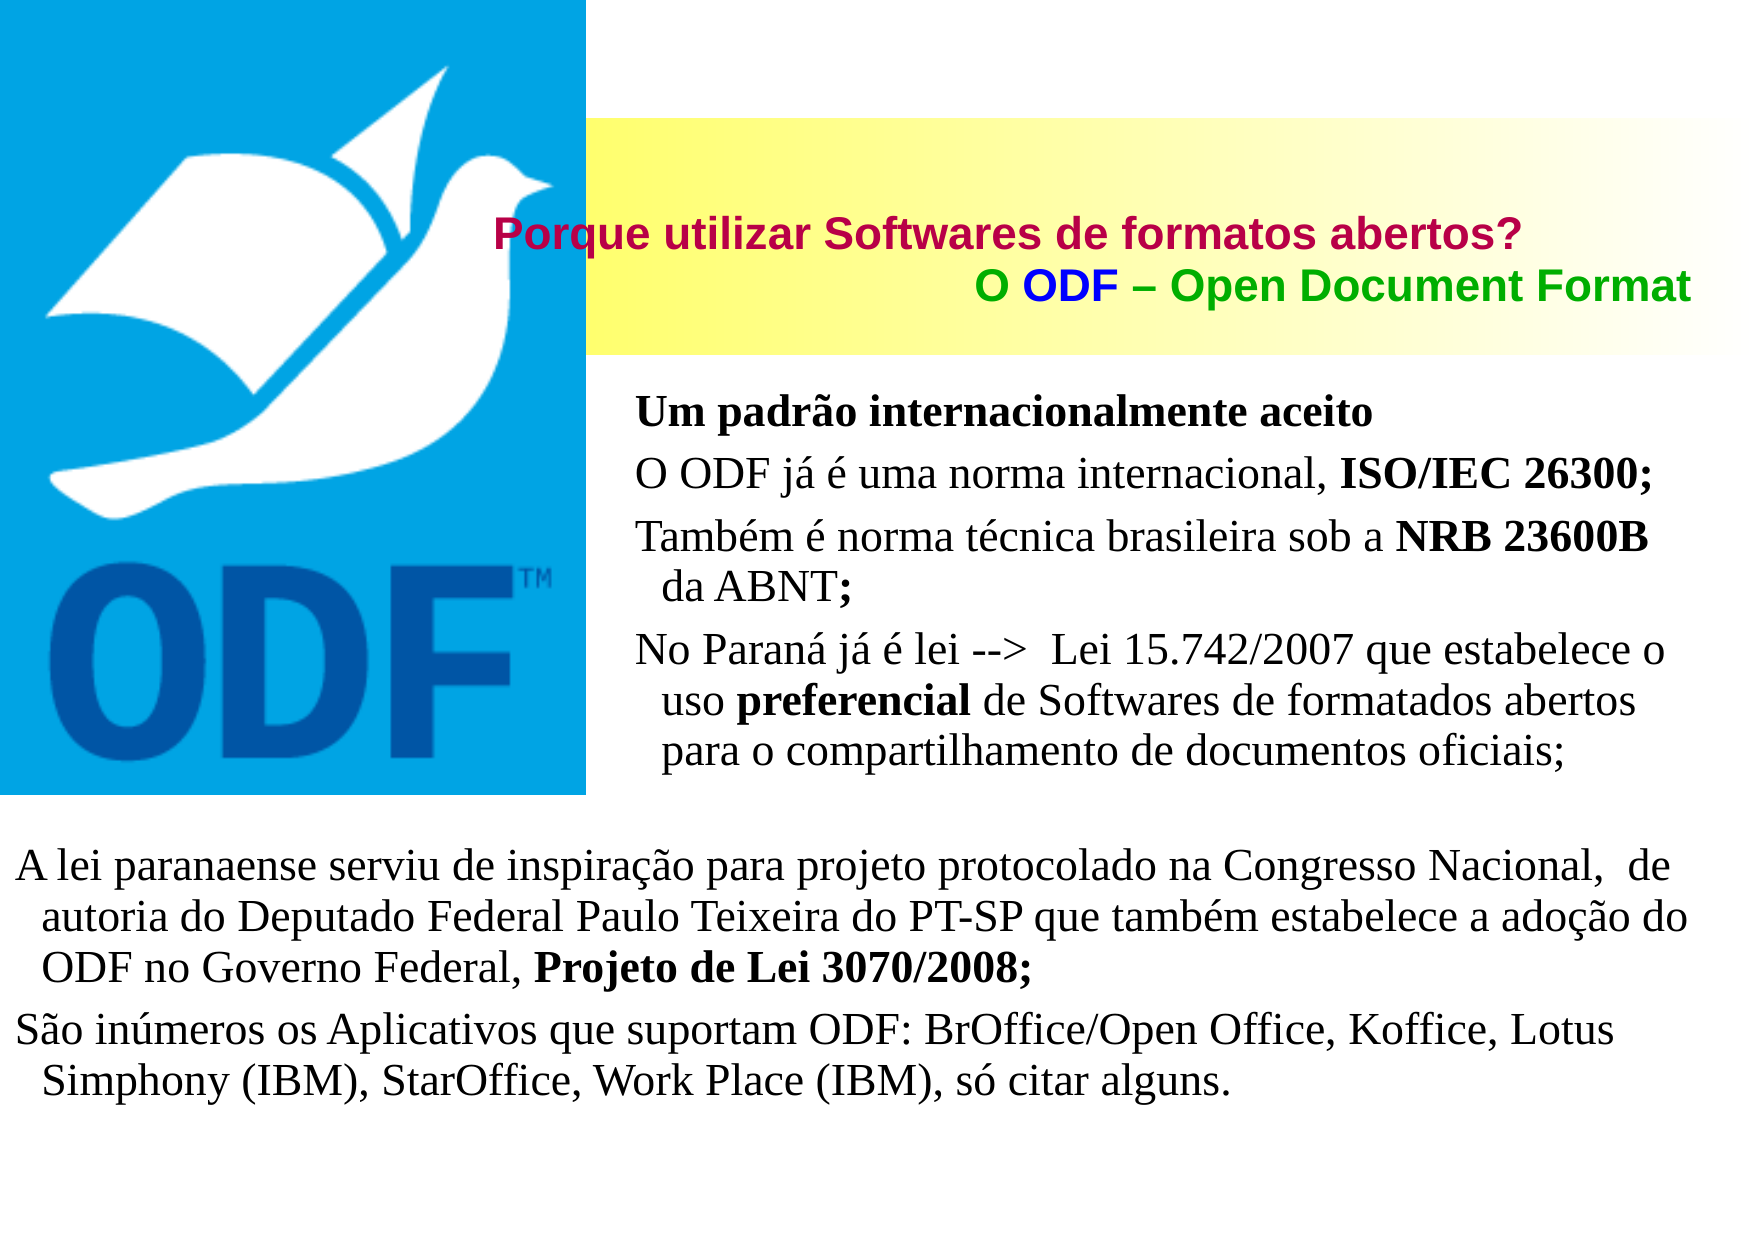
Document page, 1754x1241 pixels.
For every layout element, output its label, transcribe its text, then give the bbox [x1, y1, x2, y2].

text_box [586, 118, 1750, 355]
text_box Um padrão internacionalmente aceito O ODF já é uma norma internacional, ISO/IEC 26300; Também é norma técnica brasileira sob a NRB 23600B da ABNT; No Paraná já é lei --> Lei 15.742/2007 que estabelece o uso preferencial de Softwares de formatados abertos para o compartilhamento de documentos oficiais; [620, 377, 1713, 832]
picture [223, 566, 367, 757]
picture [537, 569, 541, 584]
picture [332, 66, 448, 240]
picture [521, 569, 531, 585]
picture [392, 566, 512, 757]
picture [51, 563, 205, 760]
picture [49, 154, 553, 520]
text_box A lei paranaense serviu de inspiração para projeto protocolado na Congresso Nacional, de autoria do Deputado Federal Paulo Teixeira do PT-SP que também estabelece a adoção do ODF no Governo Federal, Projeto de Lei 3070/2008; São inúmeros os Aplicativos que suportam ODF: BrOffice/Open Office, Koffice, Lotus Simphony (IBM), StarOffice, Work Place (IBM), só citar alguns. [0, 832, 1754, 1142]
text_box Porque utilizar Softwares de formatos abertos? O ODF – Open Document Format [478, 200, 1719, 335]
picture [46, 154, 387, 395]
